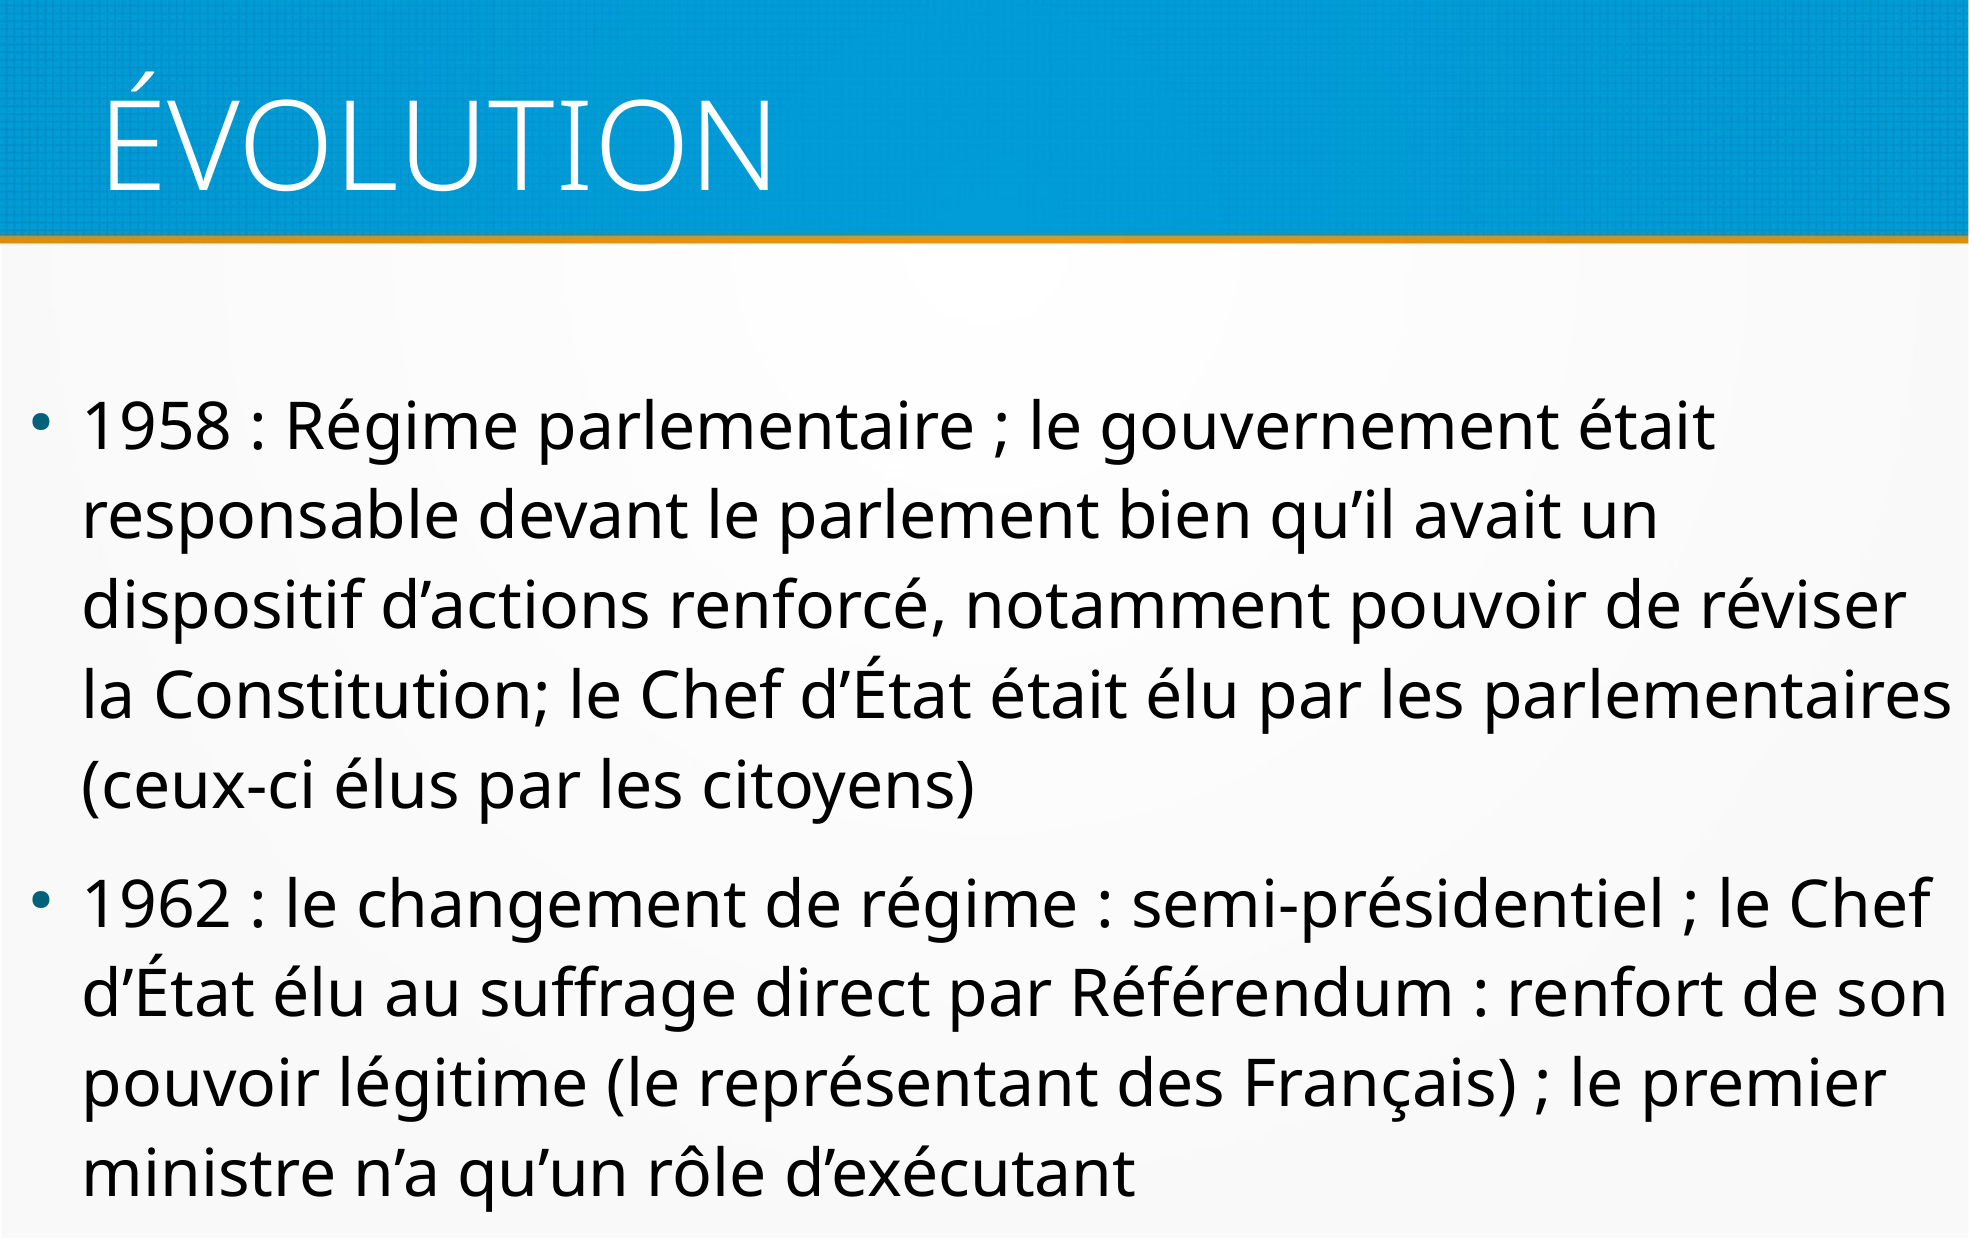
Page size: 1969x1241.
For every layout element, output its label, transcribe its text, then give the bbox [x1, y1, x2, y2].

title ÉVOLUTION [98, 19, 1870, 227]
picture [0, 233, 1969, 1241]
list 1958 : Régime parlementaire ; le gouvernement était responsable devant le parlement bien qu’il avait un dispositif d’actions renforcé, notamment pouvoir de réviser la Constitution; le Chef d’État était élu par les parlementaires (ceux-ci élus par les citoyens) 1962 : le changement de régime : semi-présidentiel ; le Chef d’État élu au suffrage direct par Référendum : renfort de son pouvoir légitime (le représentant des Français) ; le premier ministre n’a qu’un rôle d’exécutant [11, 259, 1961, 1217]
